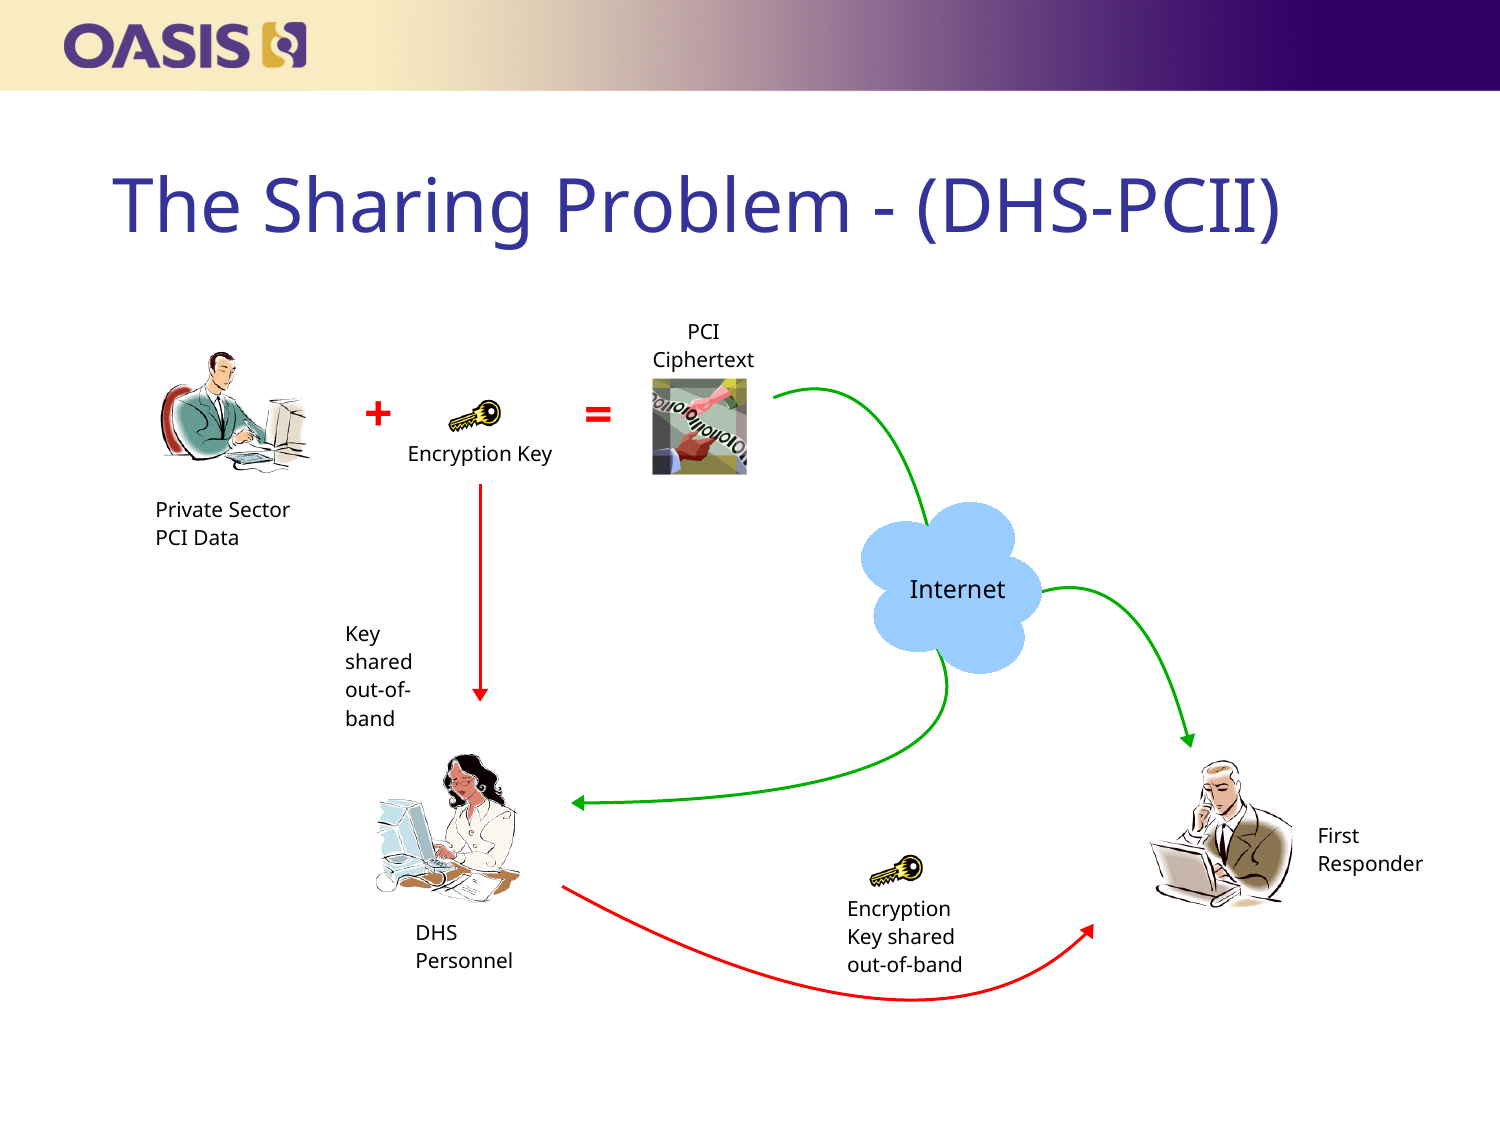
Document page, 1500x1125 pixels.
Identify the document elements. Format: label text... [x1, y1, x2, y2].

text_box [861, 502, 1042, 674]
picture [0, 0, 1500, 1125]
text_box Encryption Key shared out-of-band [832, 886, 973, 978]
text_box Key shared out-of-band [330, 611, 467, 677]
text_box Internet [895, 564, 1016, 613]
text_box + [349, 370, 409, 447]
text_box DHS Personnel [400, 910, 524, 976]
text_box Private Sector PCI Data [140, 487, 301, 553]
text_box PCI Ciphertext [637, 309, 763, 376]
text_box Encryption Key [392, 431, 563, 472]
text_box = [569, 371, 629, 449]
text_box First Responder [1302, 813, 1434, 879]
title The Sharing Problem - (DHS-PCII) [112, 114, 1388, 303]
